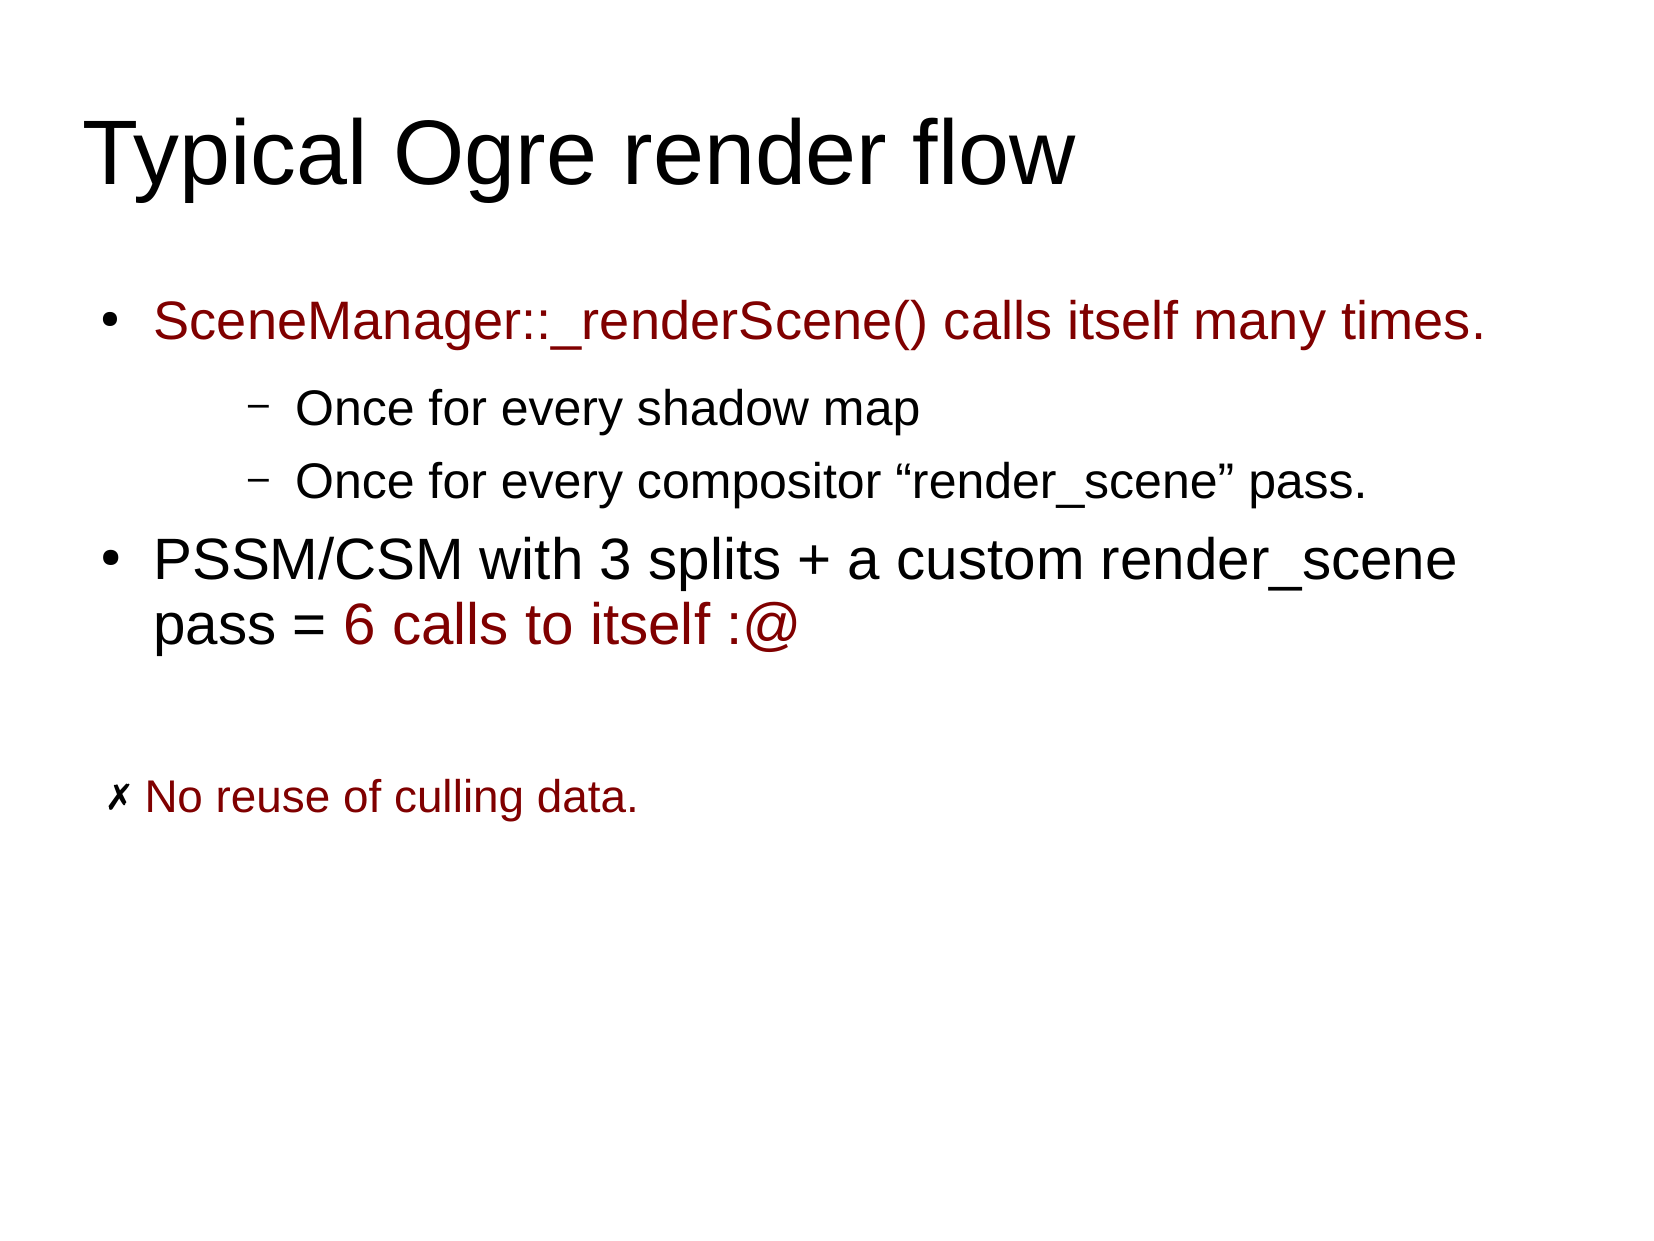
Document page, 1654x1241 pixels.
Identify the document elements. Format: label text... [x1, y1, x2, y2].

list SceneManager::_renderScene() calls itself many times. Once for every shadow map Once for every compositor “render_scene” pass. PSSM/CSM with 3 splits + a custom render_scene pass = 6 calls to itself :@ [82, 290, 1571, 975]
text_box No reuse of culling data. [59, 738, 1506, 805]
title Typical Ogre render flow [82, 49, 1571, 257]
